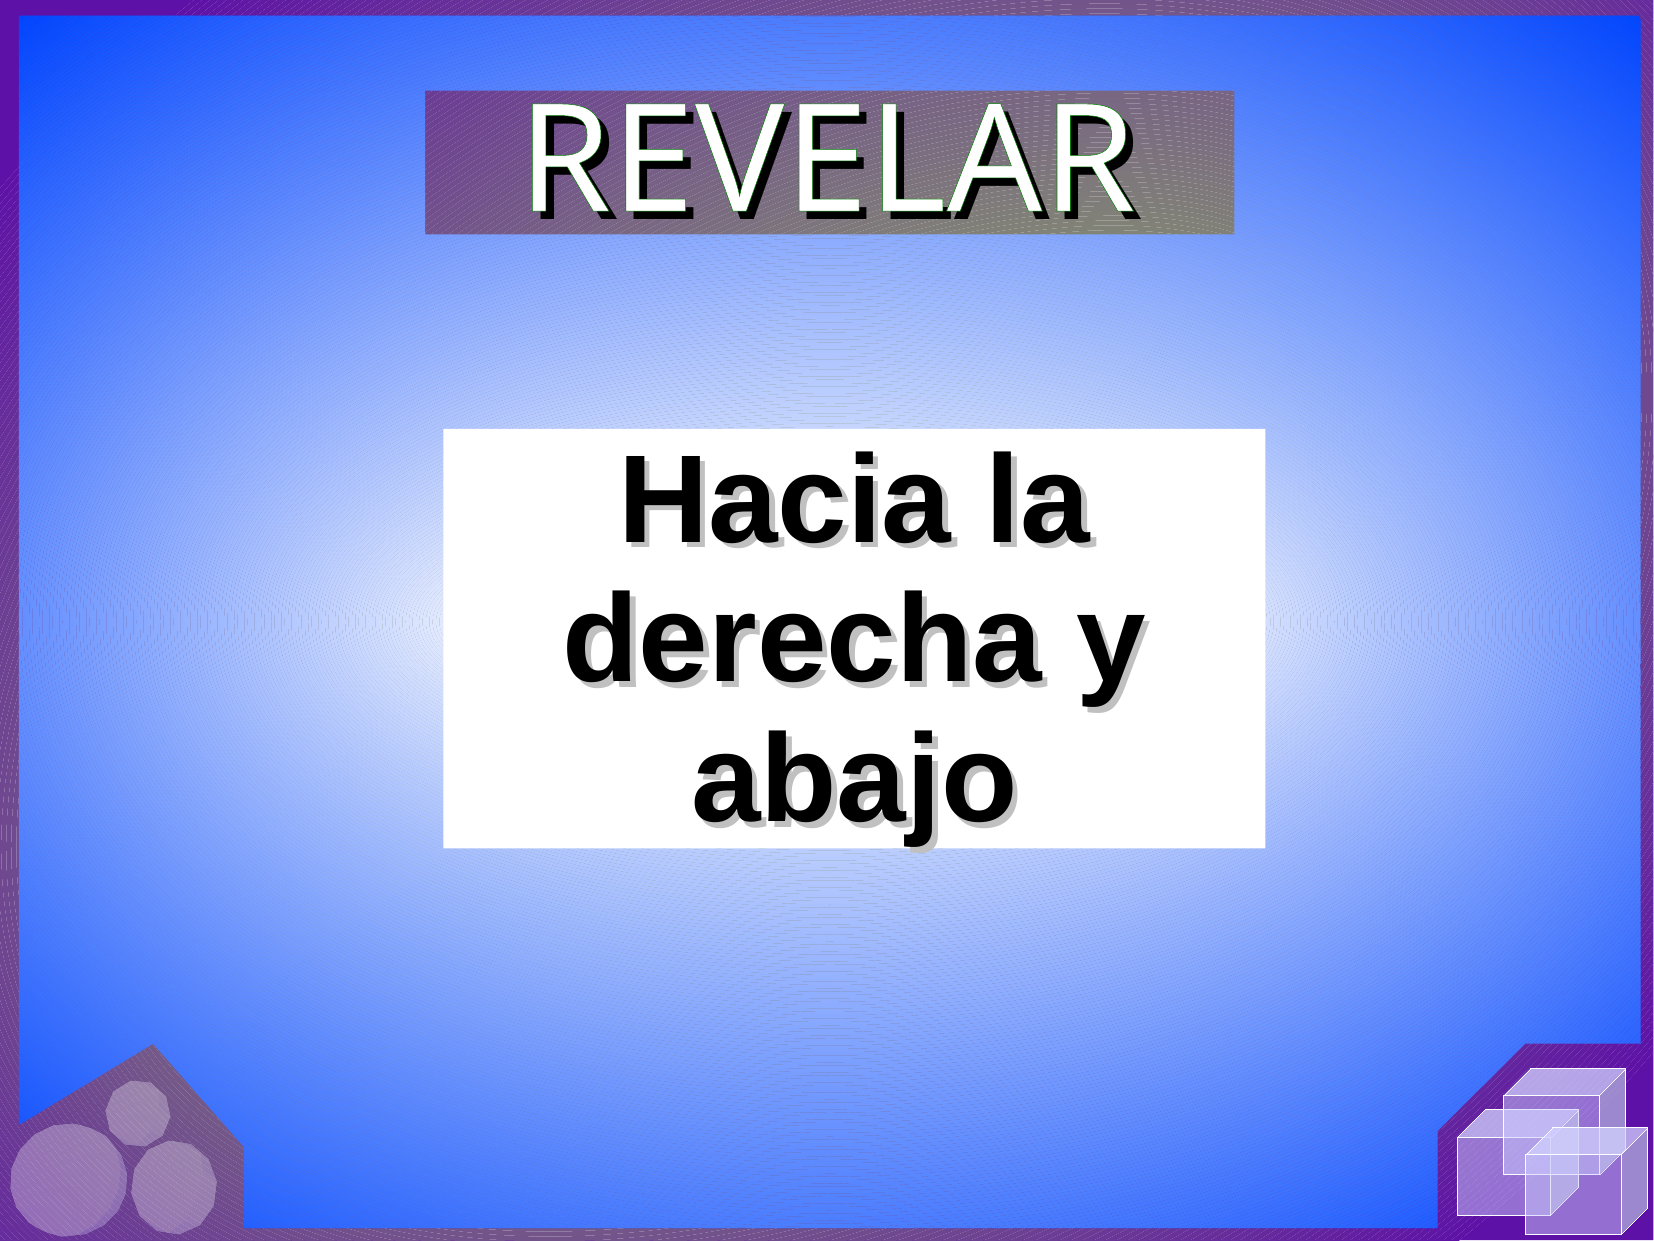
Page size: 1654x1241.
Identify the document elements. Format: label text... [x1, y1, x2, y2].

title Hacia la derecha y abajo [443, 428, 1266, 849]
title REVELAR [82, 47, 1571, 259]
text_box [18, 15, 1641, 1229]
